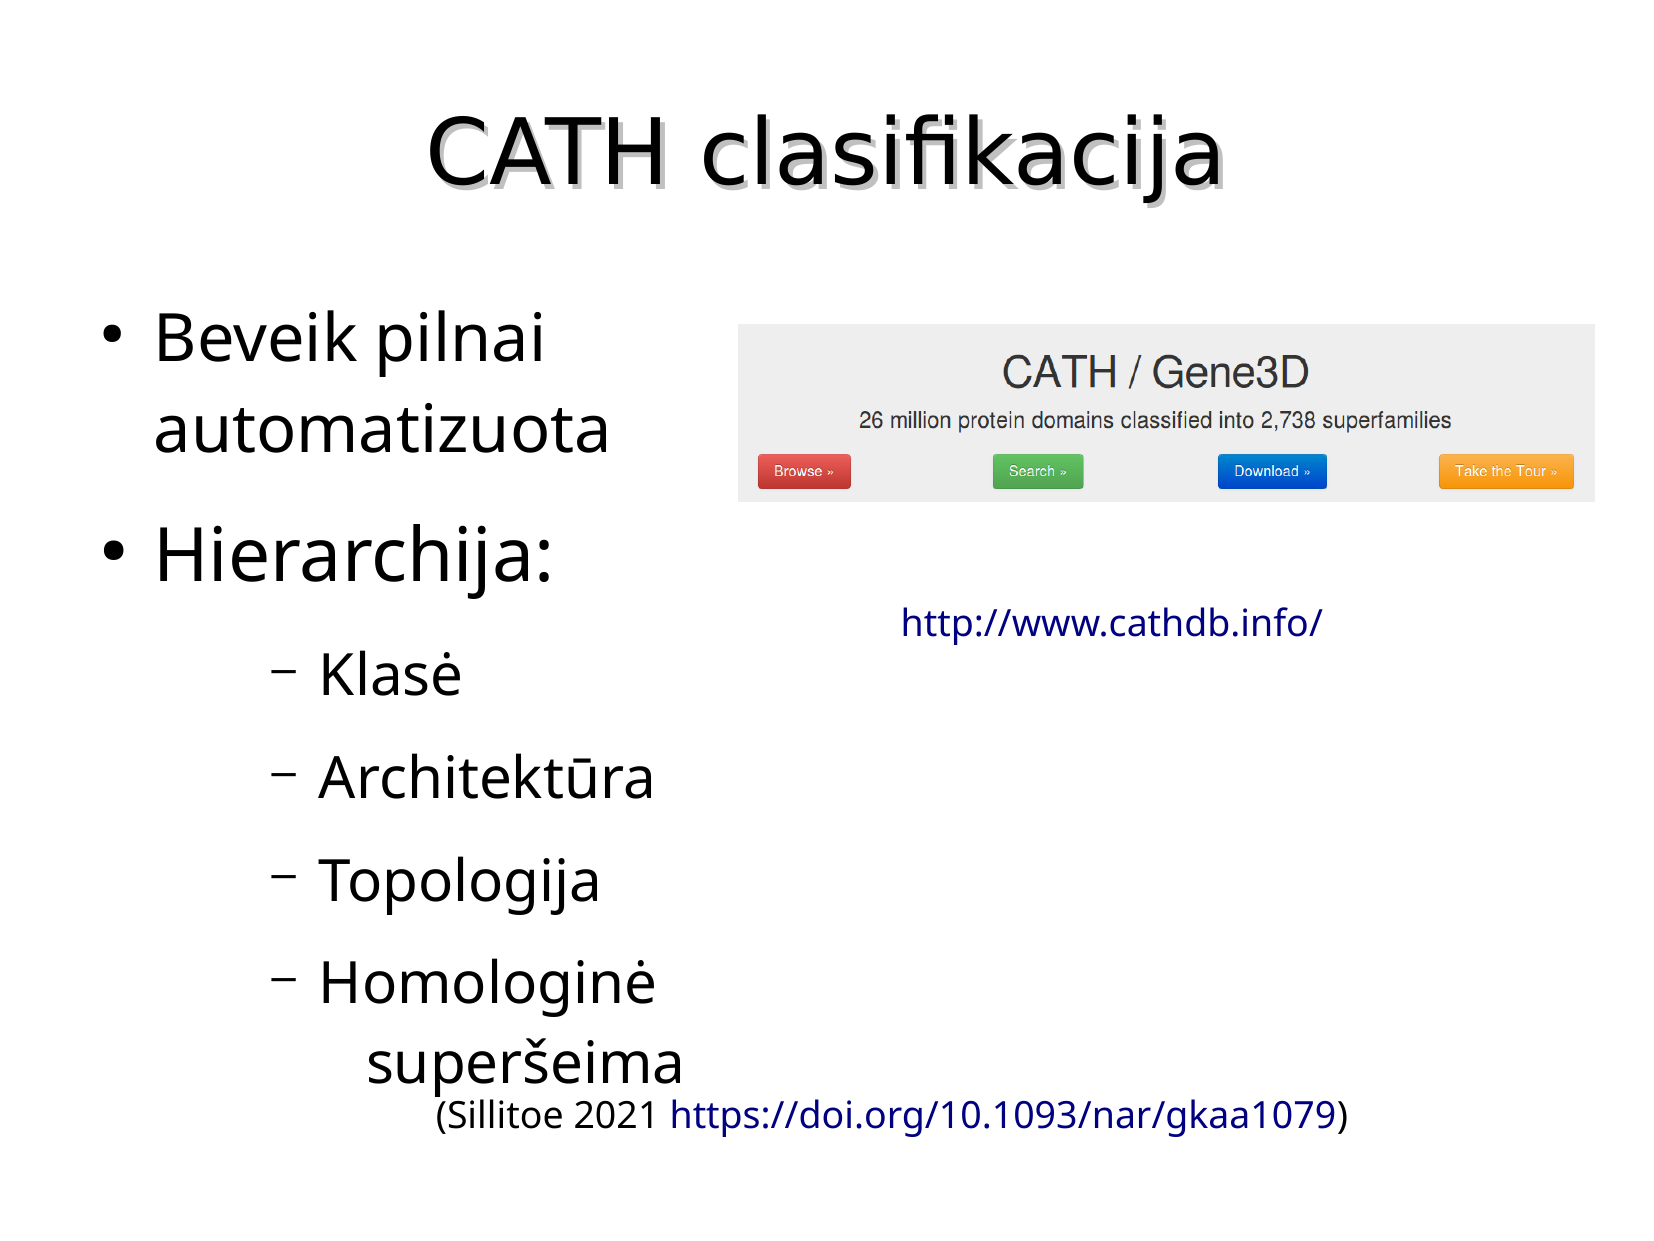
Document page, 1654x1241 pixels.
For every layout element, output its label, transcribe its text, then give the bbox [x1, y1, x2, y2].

picture [738, 324, 1595, 502]
title CATH clasifikacija [82, 49, 1571, 257]
text_box (Sillitoe 2021 https://doi.org/10.1093/nar/gkaa1079) [256, 1081, 1528, 1134]
list Beveik pilnai automatizuota Hierarchija: Klasė Architektūra Topologija Homologinė superšeima [82, 290, 809, 1024]
text_box http://www.cathdb.info/ [885, 589, 1379, 650]
